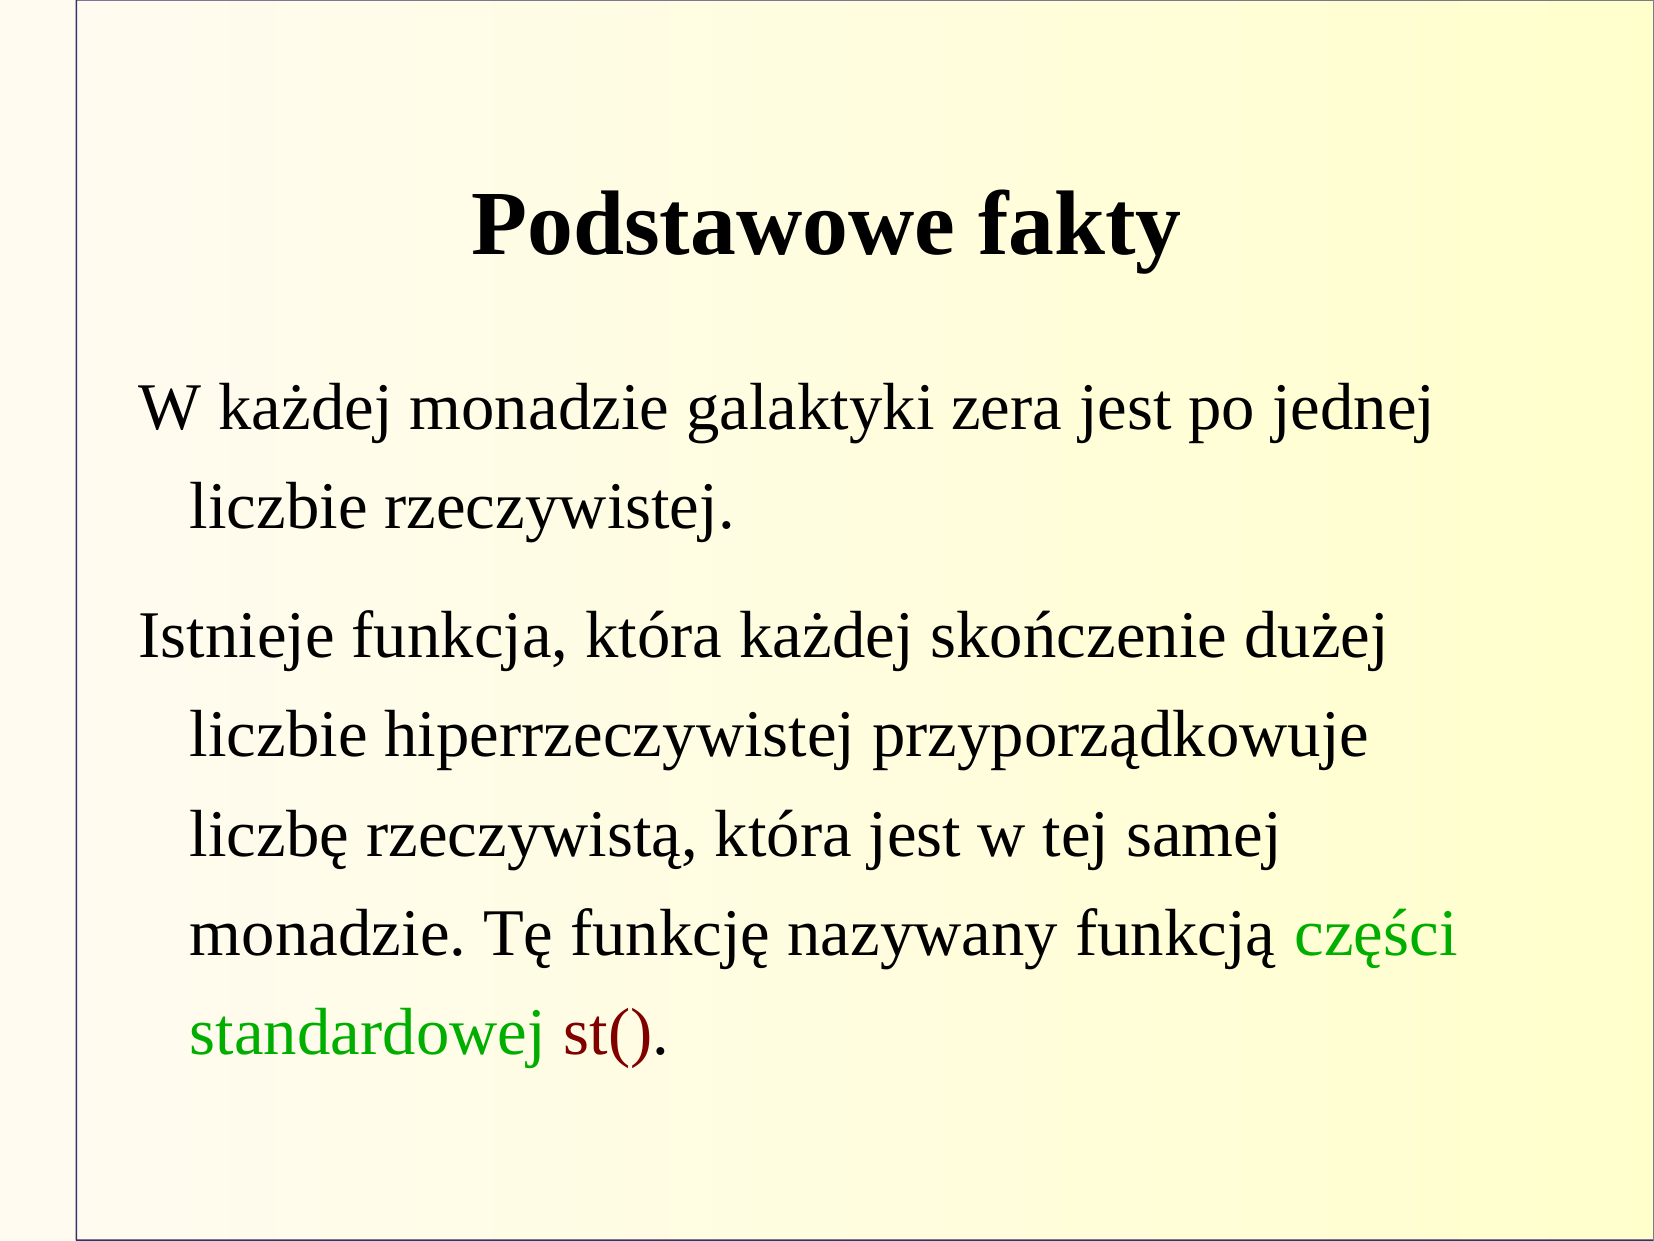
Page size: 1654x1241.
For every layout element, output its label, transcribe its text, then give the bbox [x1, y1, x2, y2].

picture [0, 0, 75, 1241]
title Podstawowe fakty [121, 102, 1534, 311]
list W każdej monadzie galaktyki zera jest po jednej liczbie rzeczywistej. Istnieje funkcja, która każdej skończenie dużej liczbie hiperrzeczywistej przyporządkowuje liczbę rzeczywistą, która jest w tej samej monadzie. Tę funkcję nazywany funkcją części standardowej st(). [121, 344, 1534, 1211]
